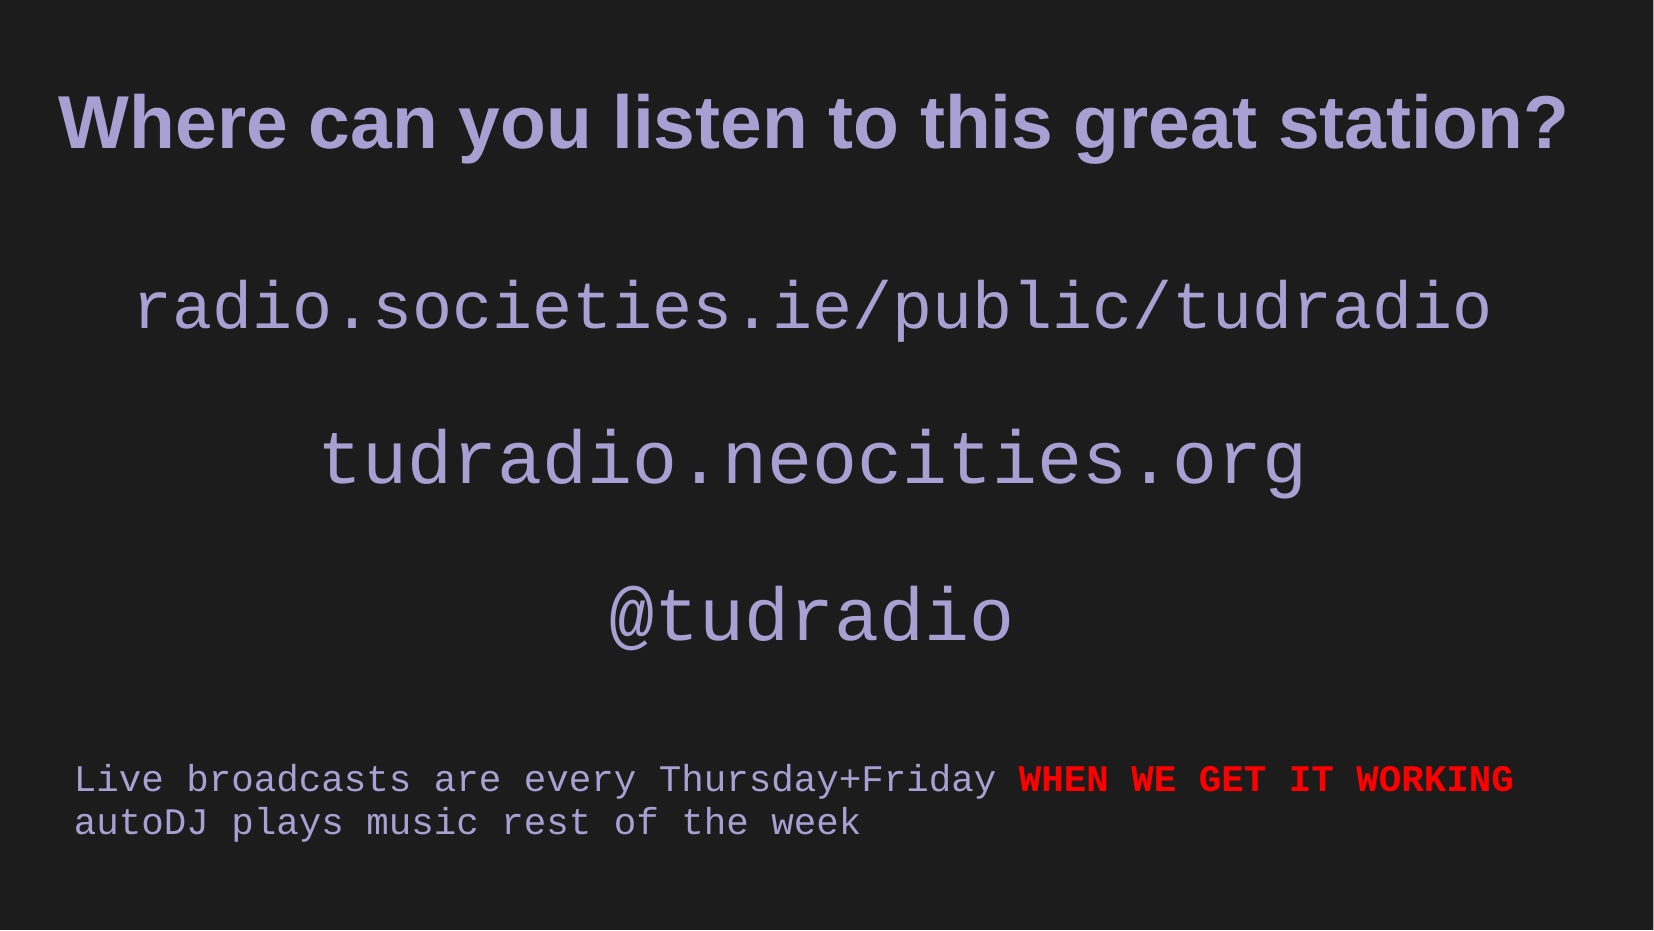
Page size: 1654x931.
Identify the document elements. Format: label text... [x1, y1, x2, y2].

text_box radio.societies.ie/public/tudradio tudradio.neocities.org @tudradio [88, 265, 1536, 752]
text_box Live broadcasts are every Thursday+Friday WHEN WE GET IT WORKING autoDJ plays music rest of the week [59, 752, 1654, 931]
title Where can you listen to this great station? [59, 38, 1654, 207]
